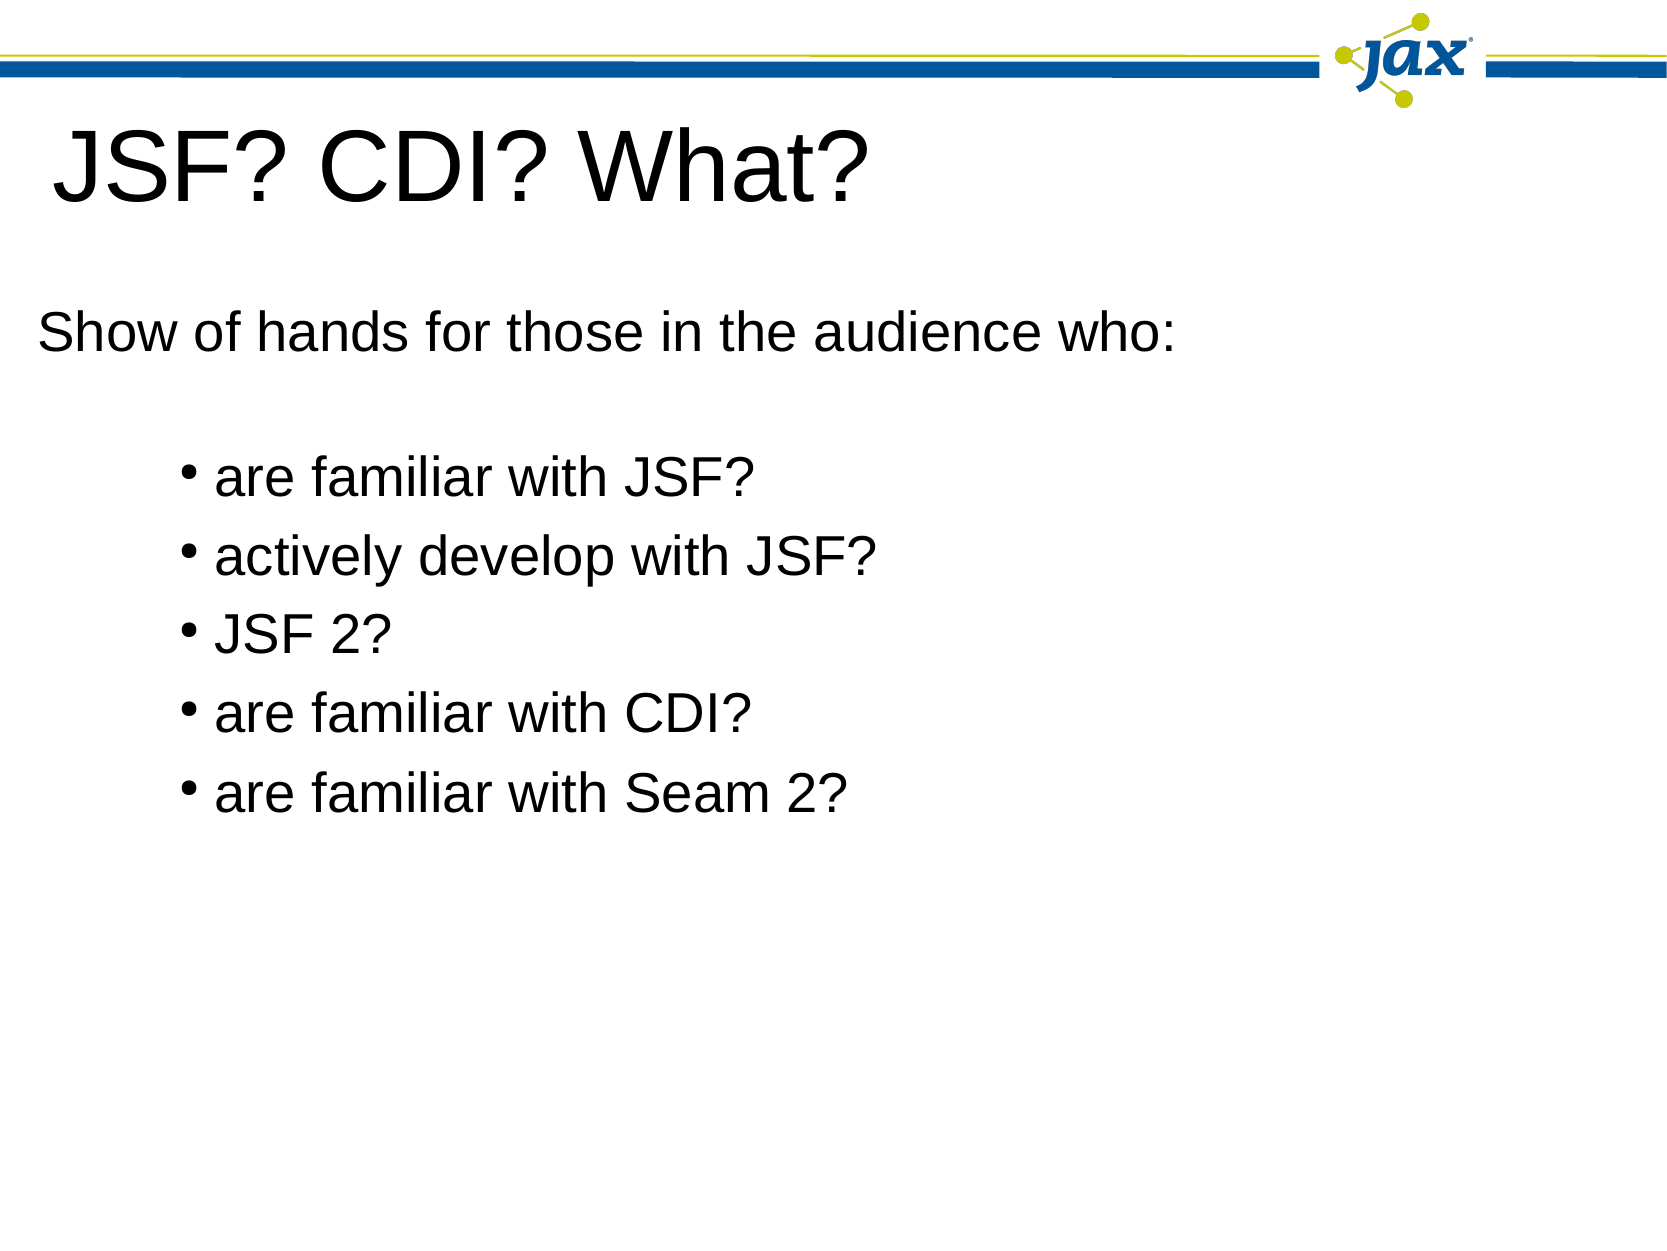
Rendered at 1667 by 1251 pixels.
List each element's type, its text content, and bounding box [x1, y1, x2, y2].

title JSF? CDI? What? [37, 91, 1651, 230]
picture [1335, 13, 1473, 91]
list Show of hands for those in the audience who: are familiar with JSF? actively develop with JSF? JSF 2? are familiar with CDI? are familiar with Seam 2? [37, 300, 1613, 1126]
